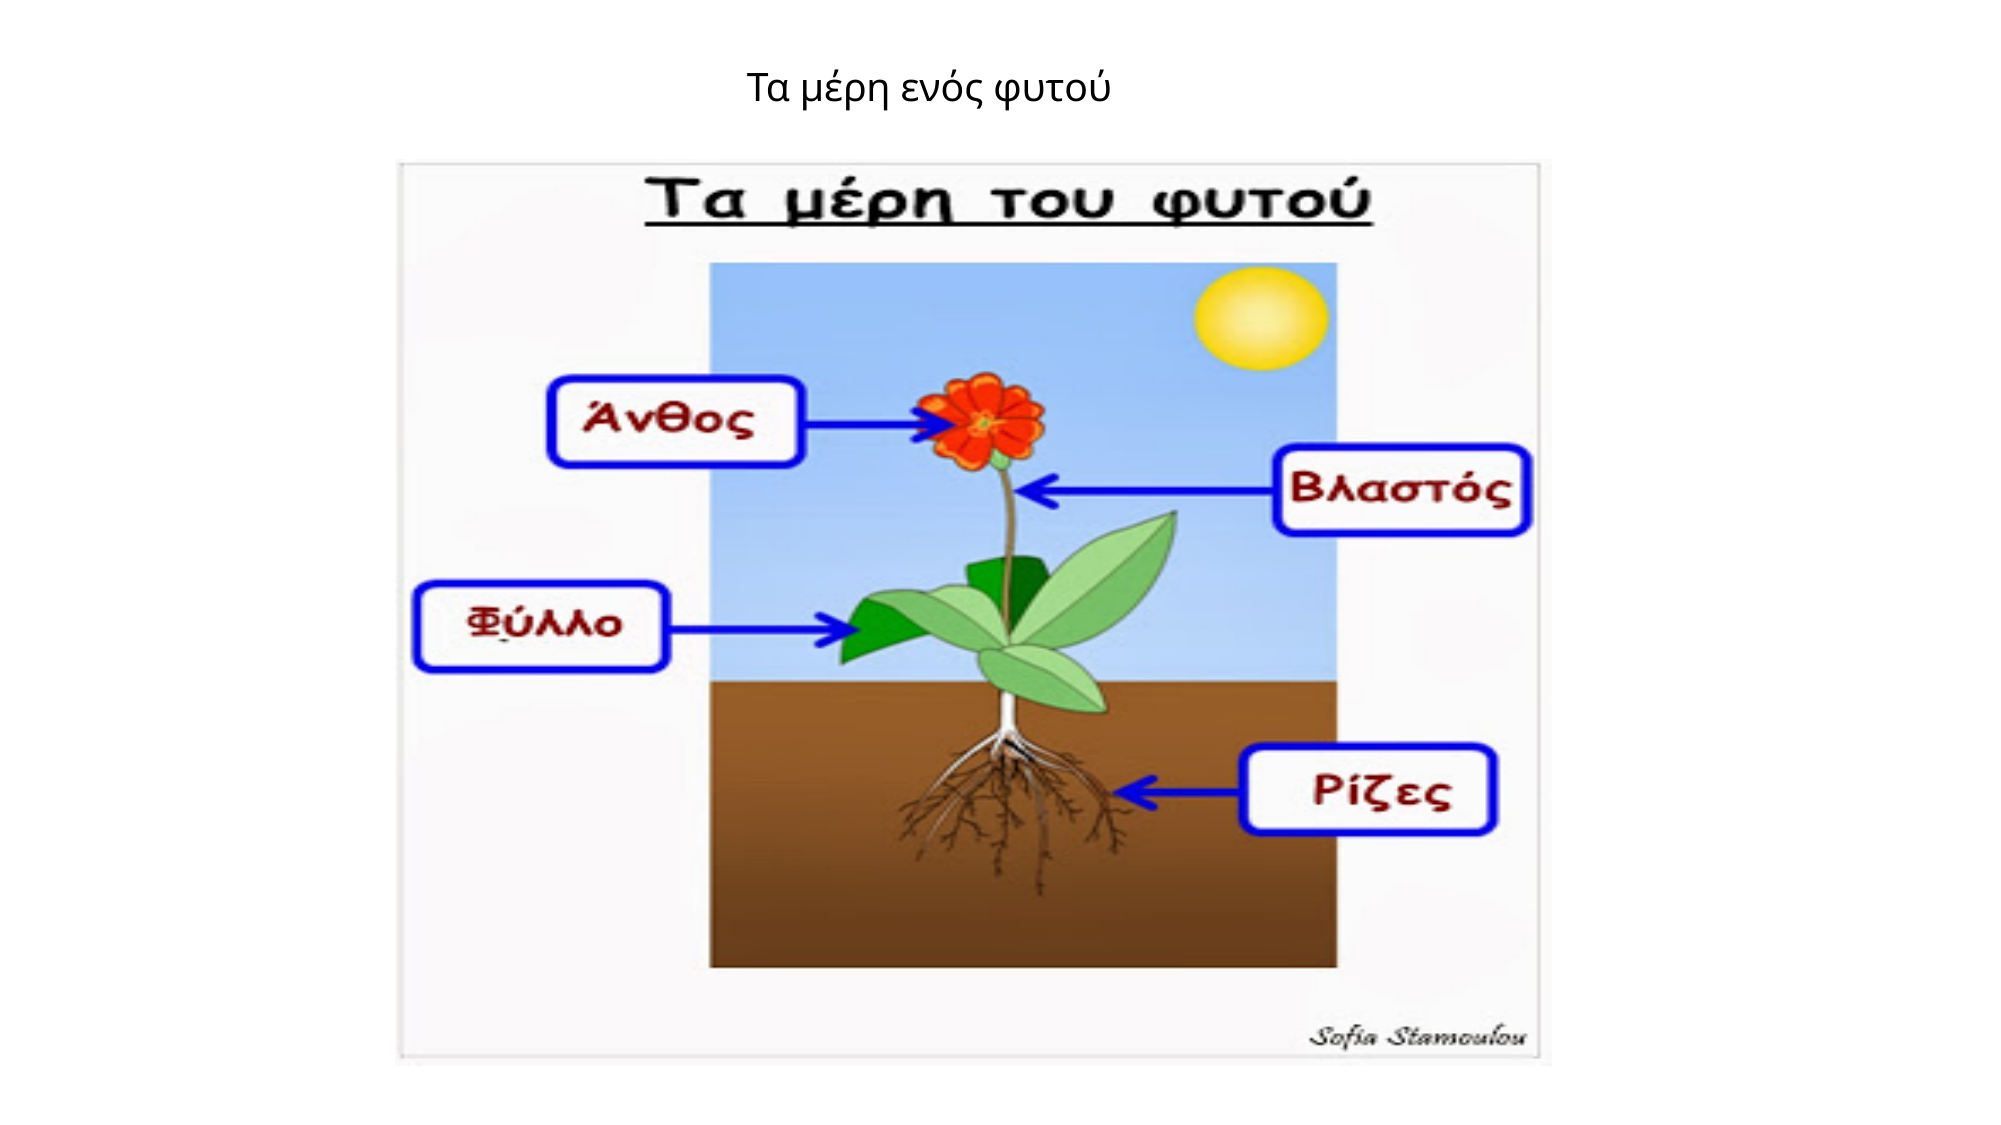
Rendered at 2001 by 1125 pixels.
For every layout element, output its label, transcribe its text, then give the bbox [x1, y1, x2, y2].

title Τα μέρη ενός φυτού [137, 59, 1722, 118]
picture [395, 159, 1552, 1066]
